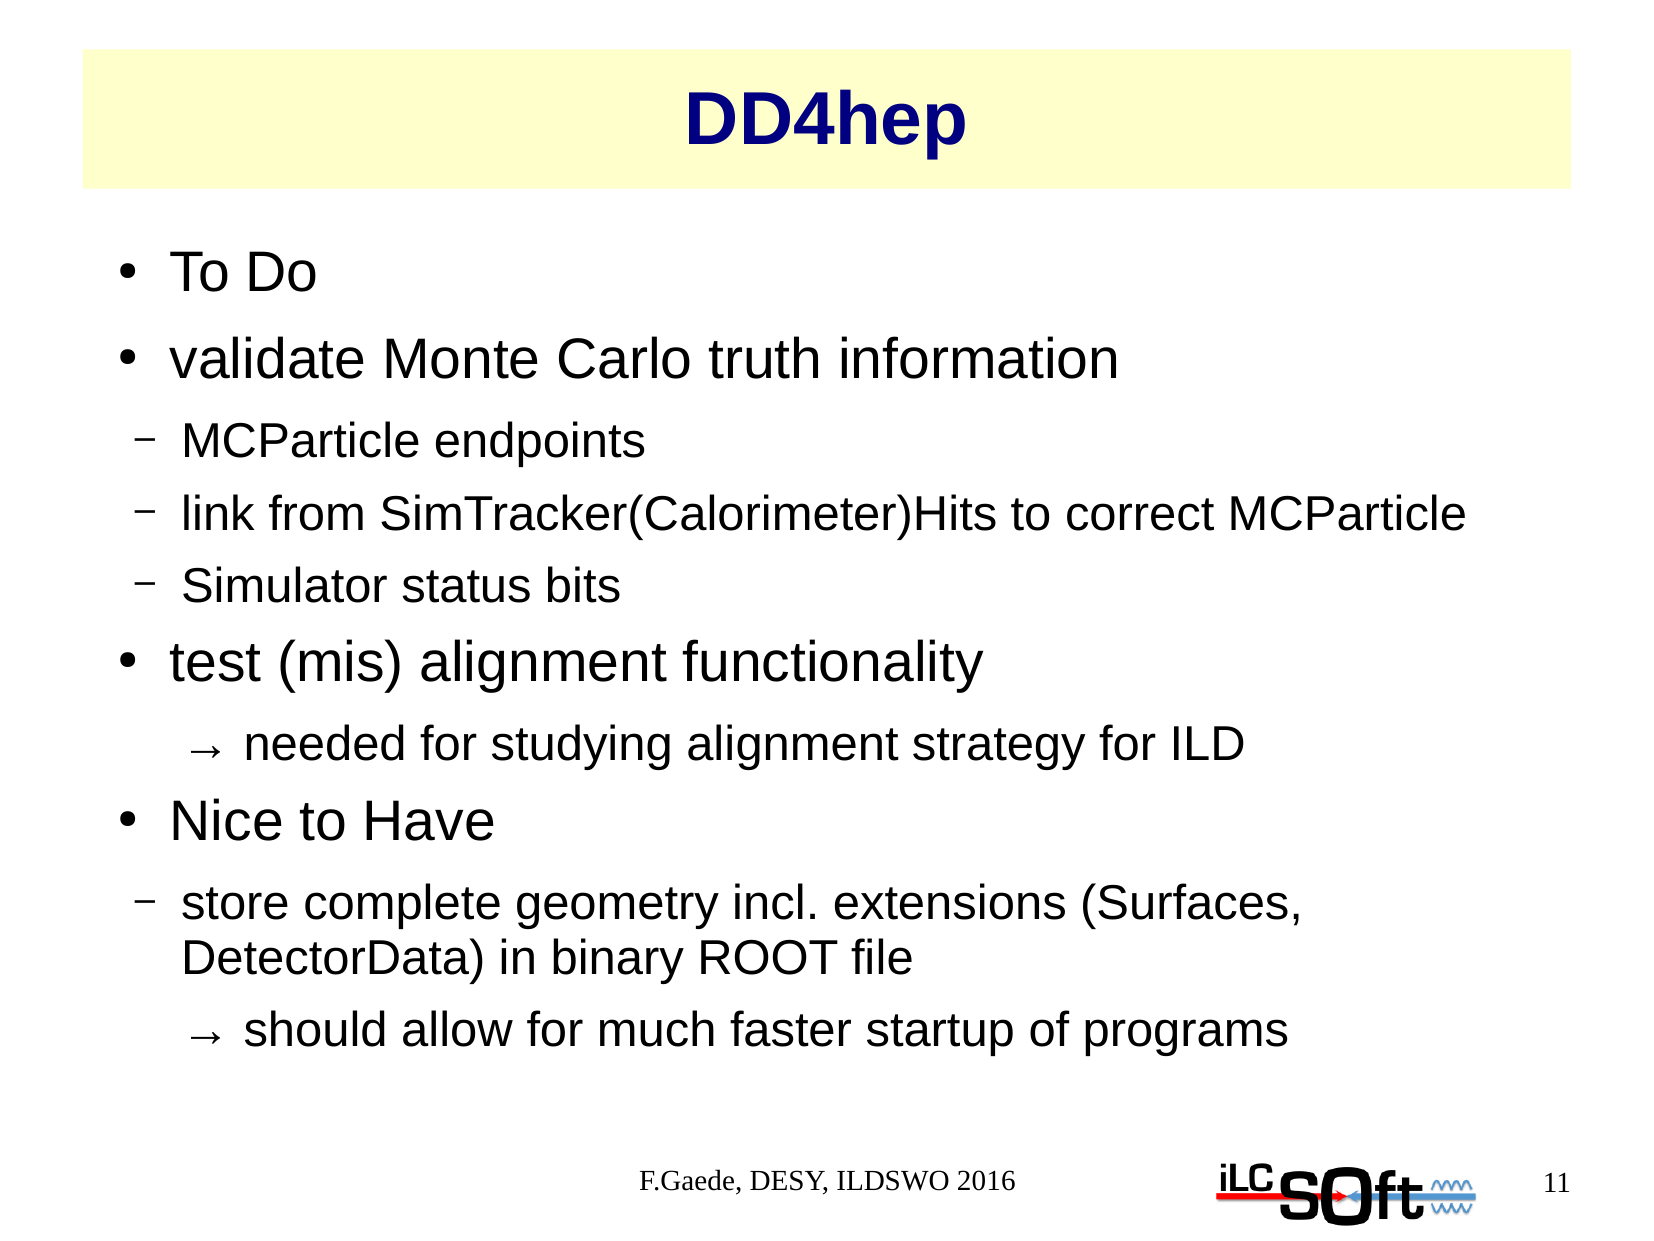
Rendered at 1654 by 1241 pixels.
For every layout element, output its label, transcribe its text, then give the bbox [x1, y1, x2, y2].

list To Do validate Monte Carlo truth information MCParticle endpoints link from SimTracker(Calorimeter)Hits to correct MCParticle Simulator status bits test (mis) alignment functionality → needed for studying alignment strategy for ILD Nice to Have store complete geometry incl. extensions (Surfaces, DetectorData) in binary ROOT file → should allow for much faster startup of programs [82, 240, 1571, 1059]
picture [1206, 1155, 1561, 1241]
title DD4hep [82, 49, 1571, 189]
